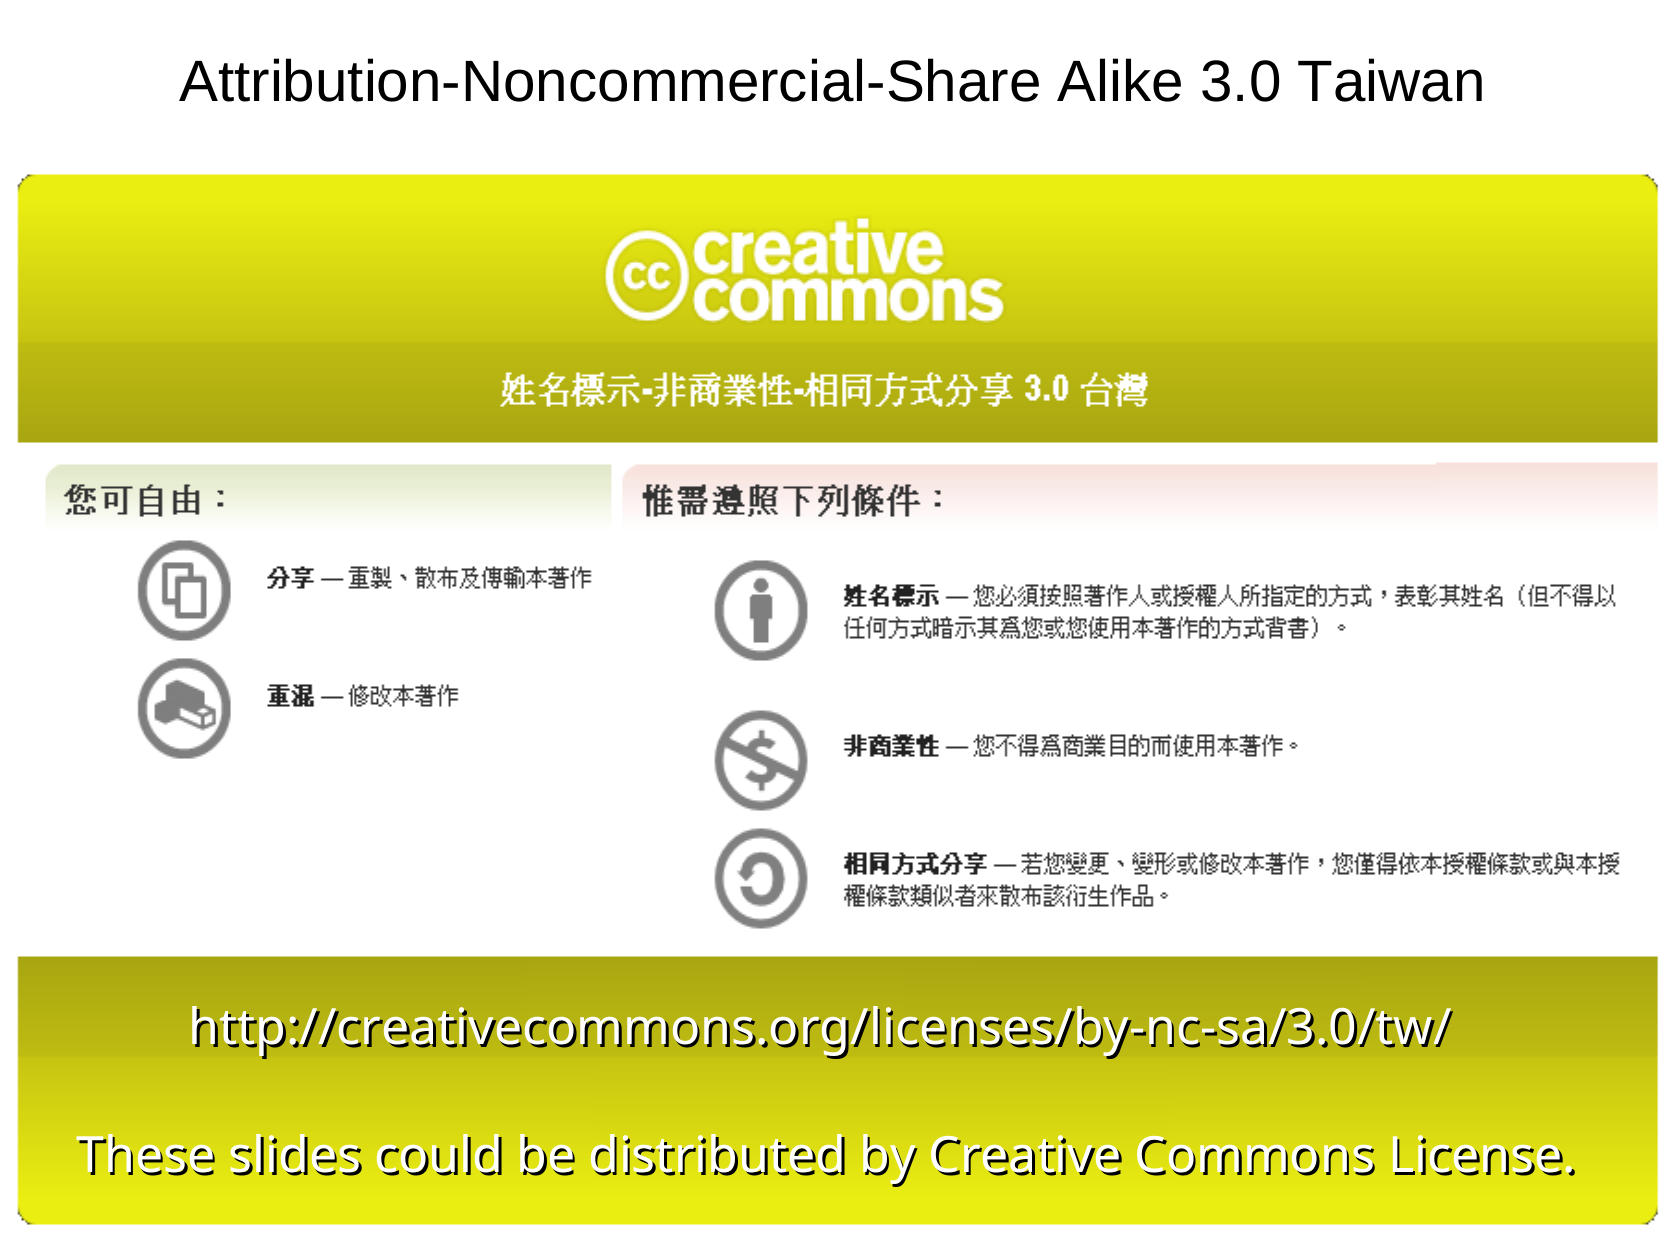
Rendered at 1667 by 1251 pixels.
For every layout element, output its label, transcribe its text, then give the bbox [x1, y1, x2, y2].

picture [0, 157, 1667, 1251]
title Attribution-Noncommercial-Share Alike 3.0 Taiwan [124, 34, 1542, 129]
text_box http://creativecommons.org/licenses/by-nc-sa/3.0/tw/ These slides could be distributed by Creative Commons License. [0, 987, 1654, 1183]
